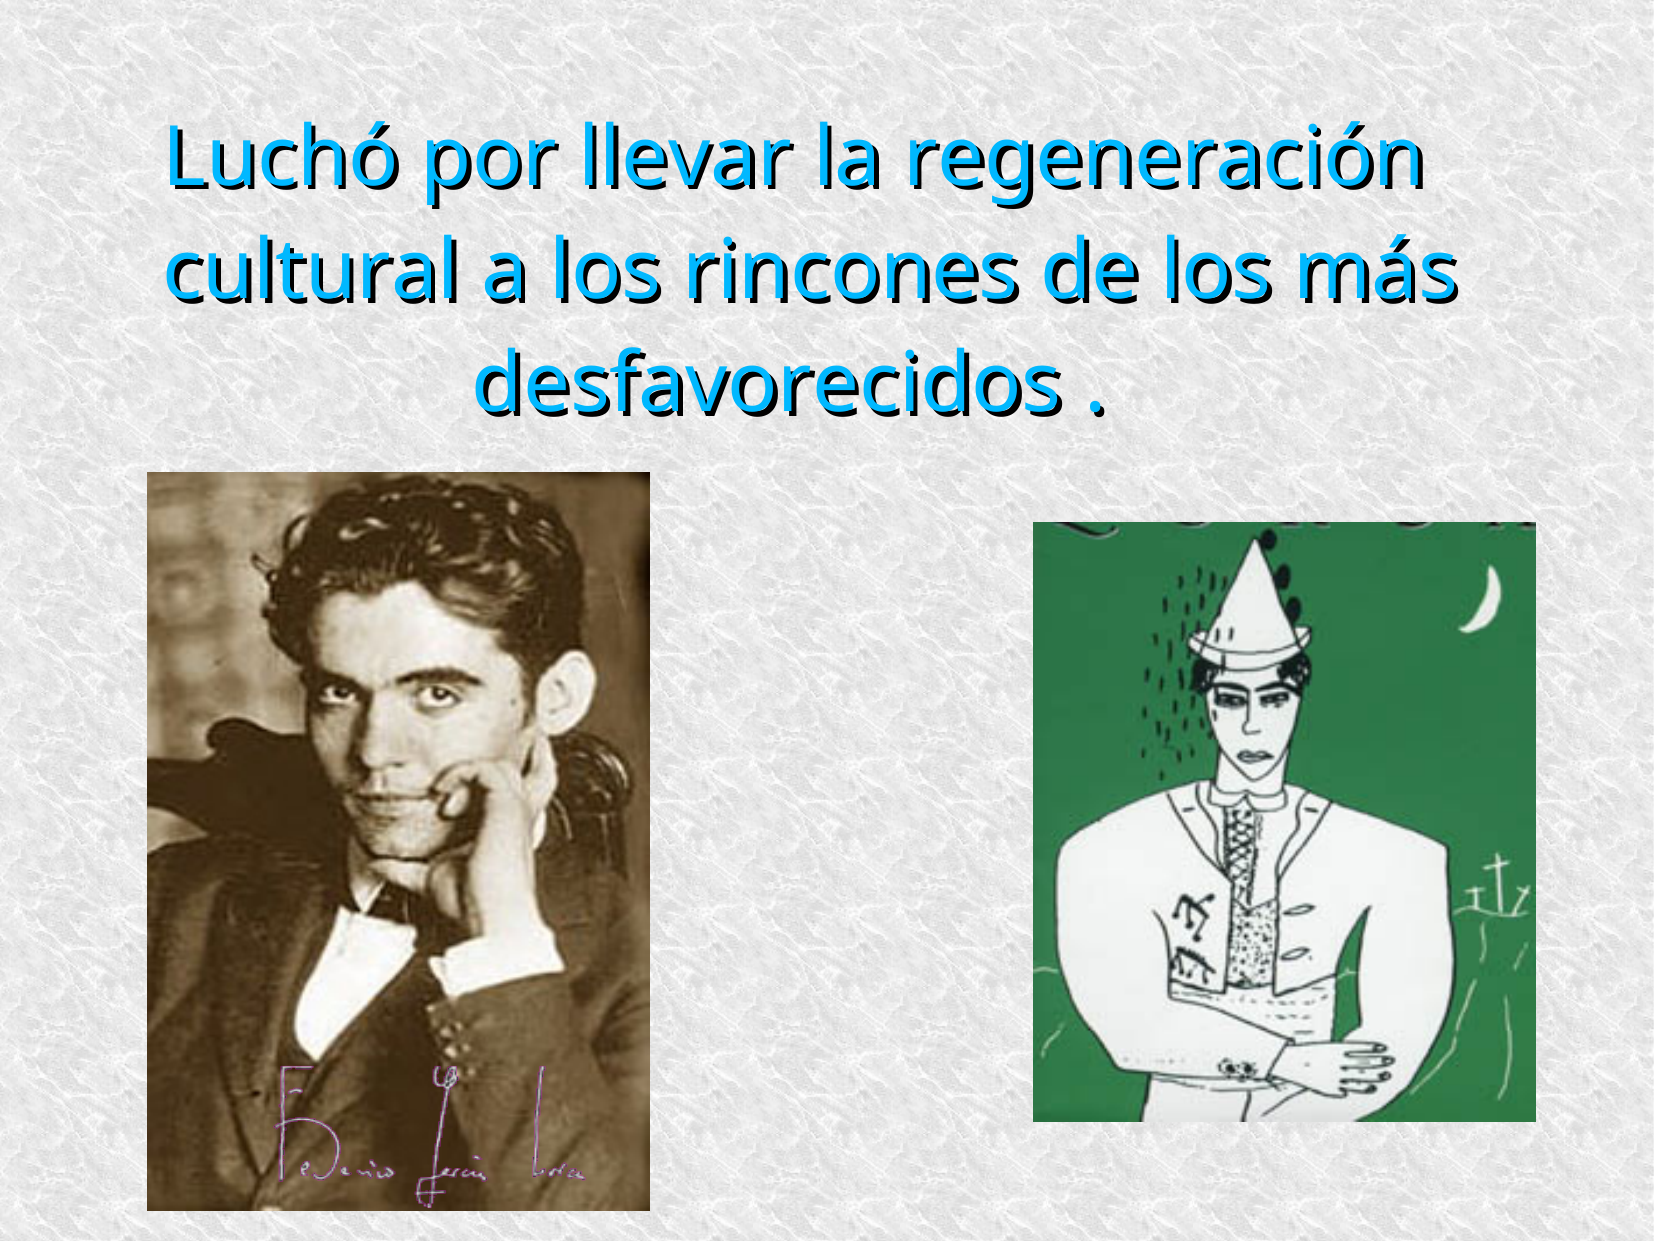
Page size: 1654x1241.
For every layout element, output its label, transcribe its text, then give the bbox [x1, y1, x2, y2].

text_box Luchó por llevar la regeneración cultural a los rincones de los más desfavorecidos . [147, 88, 1446, 452]
picture [0, 0, 1654, 1241]
